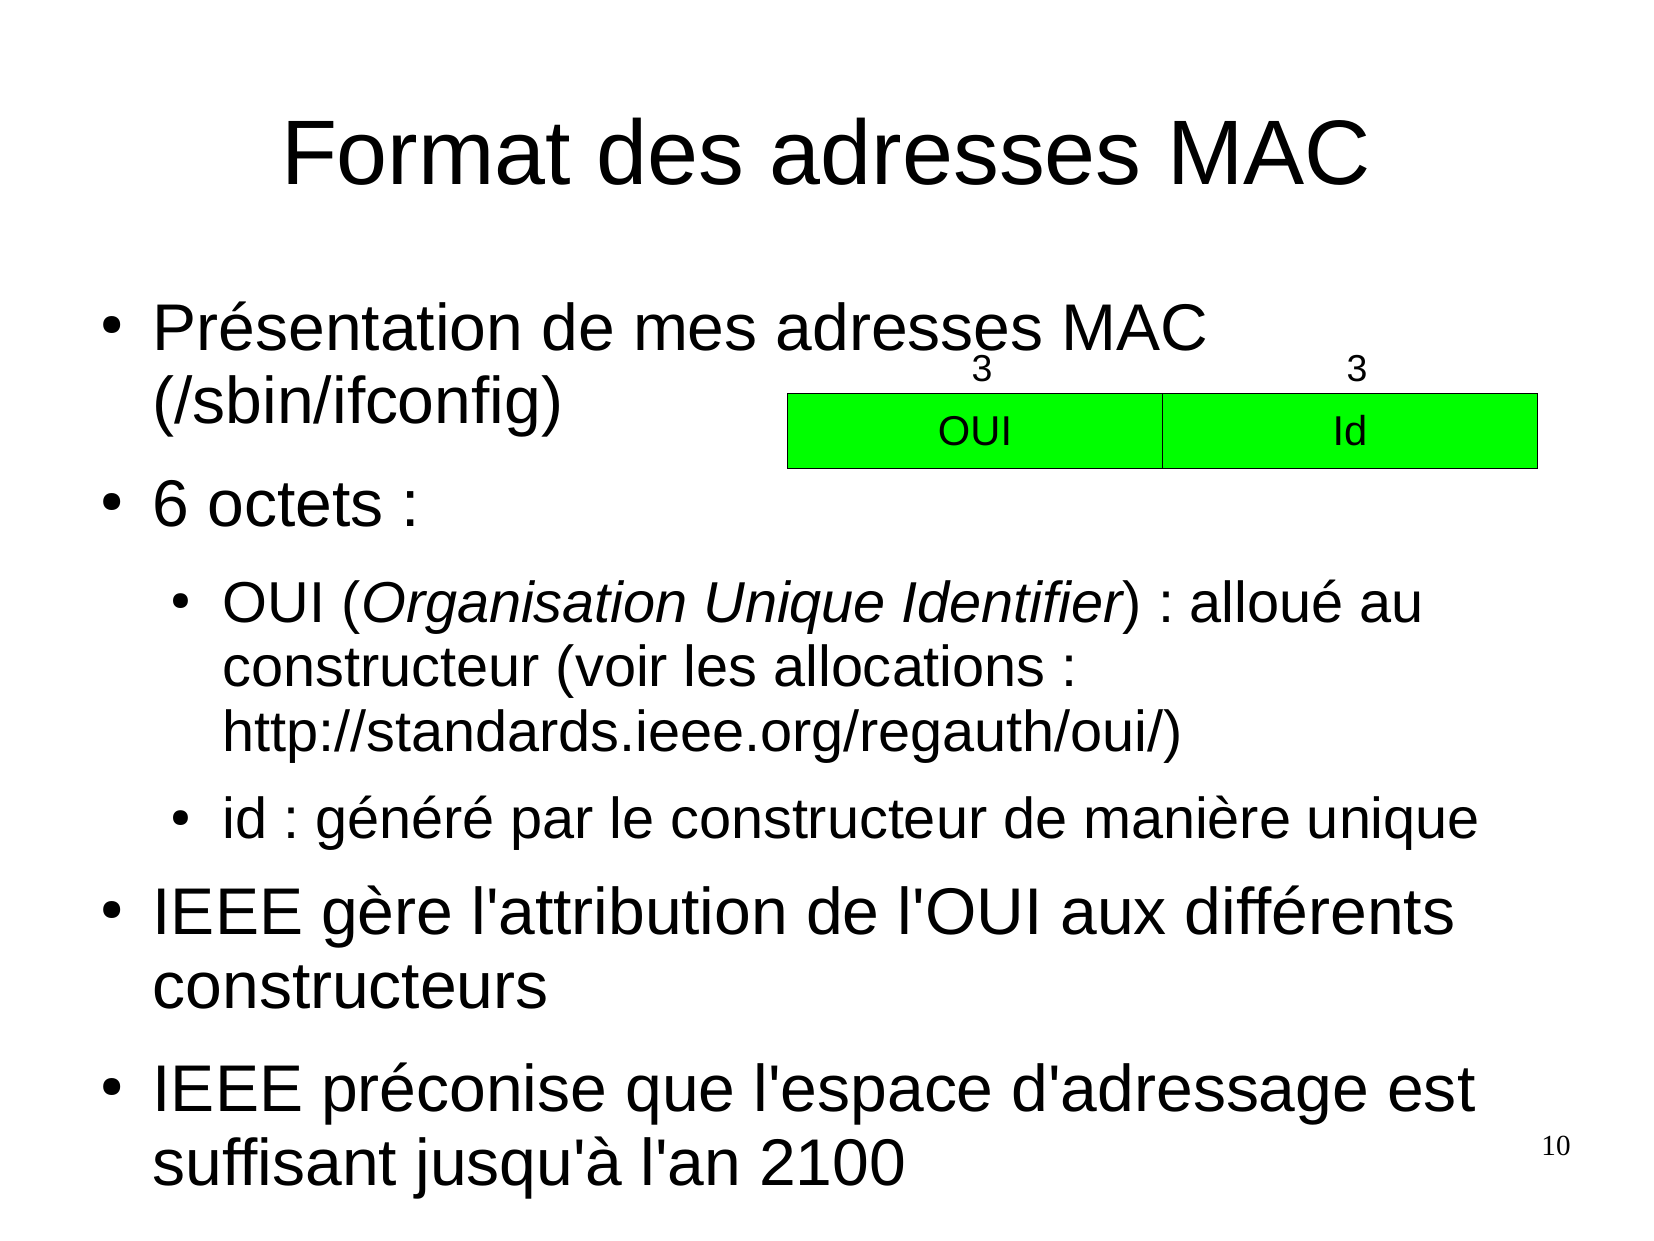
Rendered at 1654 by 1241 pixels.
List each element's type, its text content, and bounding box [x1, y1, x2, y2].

title Format des adresses MAC [82, 56, 1571, 250]
text_box Id [1162, 393, 1538, 469]
text_box 3 [956, 339, 1008, 401]
text_box OUI [787, 393, 1162, 469]
text_box 3 [1331, 339, 1383, 401]
list Présentation de mes adresses MAC (/sbin/ifconfig) 6 octets : OUI (Organisation Unique Identifier) : alloué au constructeur (voir les allocations : http://standards.ieee.org/regauth/oui/) id : généré par le constructeur de manière unique IEEE gère l'attribution de l'OUI aux différents constructeurs IEEE préconise que l'espace d'adressage est suffisant jusqu'à l'an 2100 [82, 290, 1571, 1206]
